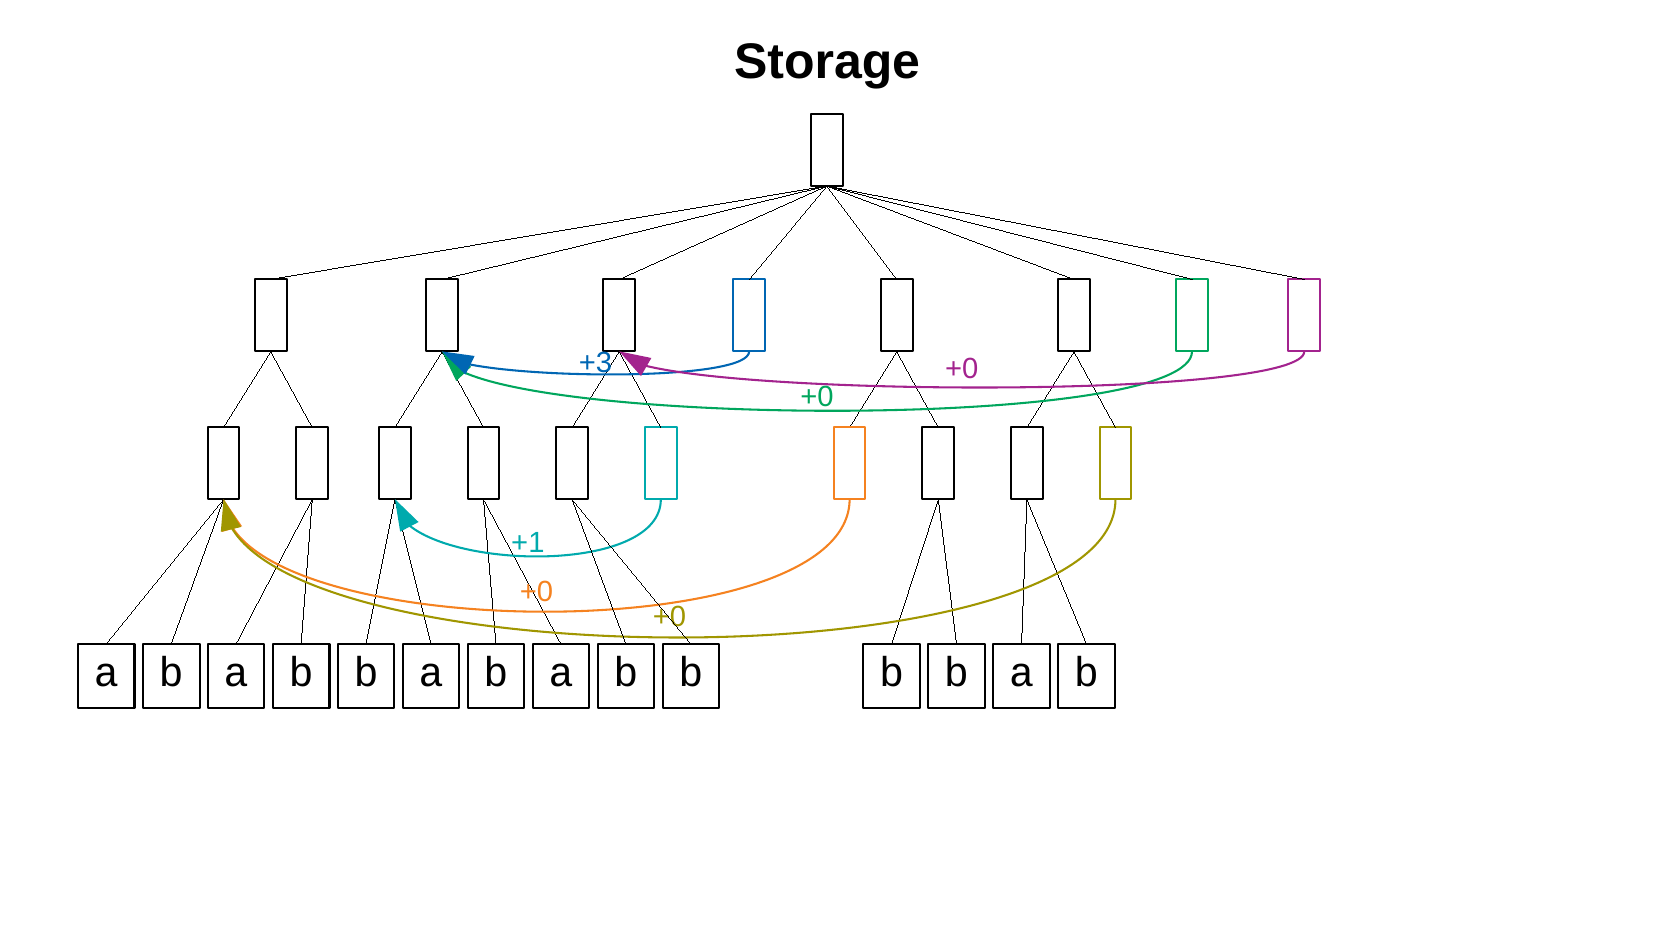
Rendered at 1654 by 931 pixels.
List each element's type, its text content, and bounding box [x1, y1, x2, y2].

text_box [880, 279, 913, 352]
text_box b [863, 643, 921, 708]
text_box b [467, 643, 525, 708]
text_box [296, 427, 329, 500]
text_box [426, 279, 458, 352]
text_box [379, 427, 411, 500]
text_box [733, 279, 766, 352]
text_box b [337, 643, 395, 708]
text_box [922, 427, 955, 500]
text_box Storage [719, 0, 936, 125]
text_box b [928, 643, 985, 708]
text_box [467, 427, 500, 500]
text_box a [77, 643, 135, 708]
text_box b [272, 643, 330, 708]
text_box a [993, 643, 1050, 708]
text_box [254, 279, 287, 352]
text_box [645, 427, 677, 500]
text_box [1011, 427, 1043, 500]
text_box a [207, 643, 265, 708]
text_box [1099, 427, 1132, 500]
text_box a [532, 643, 590, 708]
text_box [603, 279, 636, 352]
text_box b [142, 643, 200, 708]
text_box b [662, 643, 720, 708]
text_box [1176, 279, 1208, 352]
text_box b [1058, 643, 1115, 708]
text_box [556, 427, 589, 500]
text_box [1058, 279, 1090, 352]
text_box [207, 426, 240, 500]
text_box [833, 427, 866, 500]
text_box b [597, 643, 655, 708]
text_box a [402, 643, 460, 708]
text_box [810, 113, 843, 186]
text_box [1288, 279, 1321, 352]
